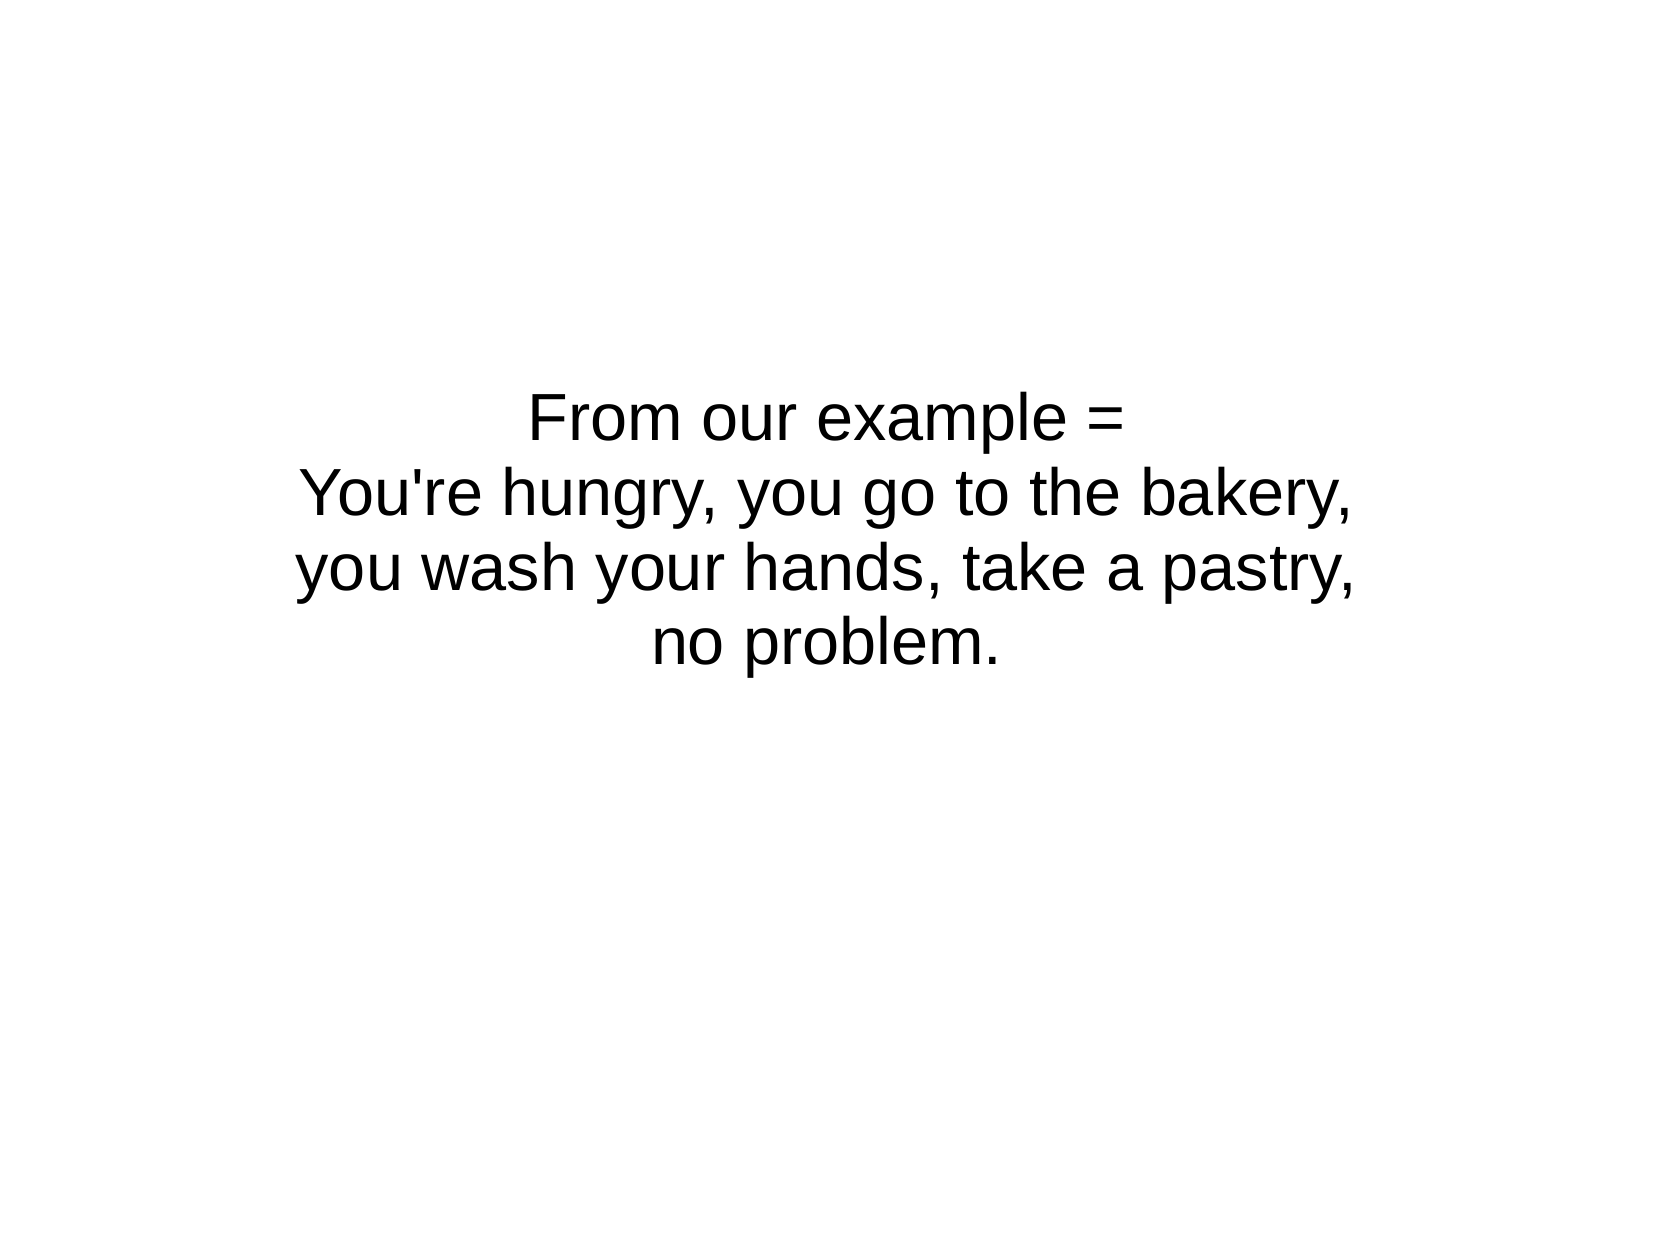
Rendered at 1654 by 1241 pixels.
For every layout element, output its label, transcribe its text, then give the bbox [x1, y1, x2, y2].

subtitle From our example = You're hungry, you go to the bakery, you wash your hands, take a pastry, no problem. [82, 49, 1571, 1010]
